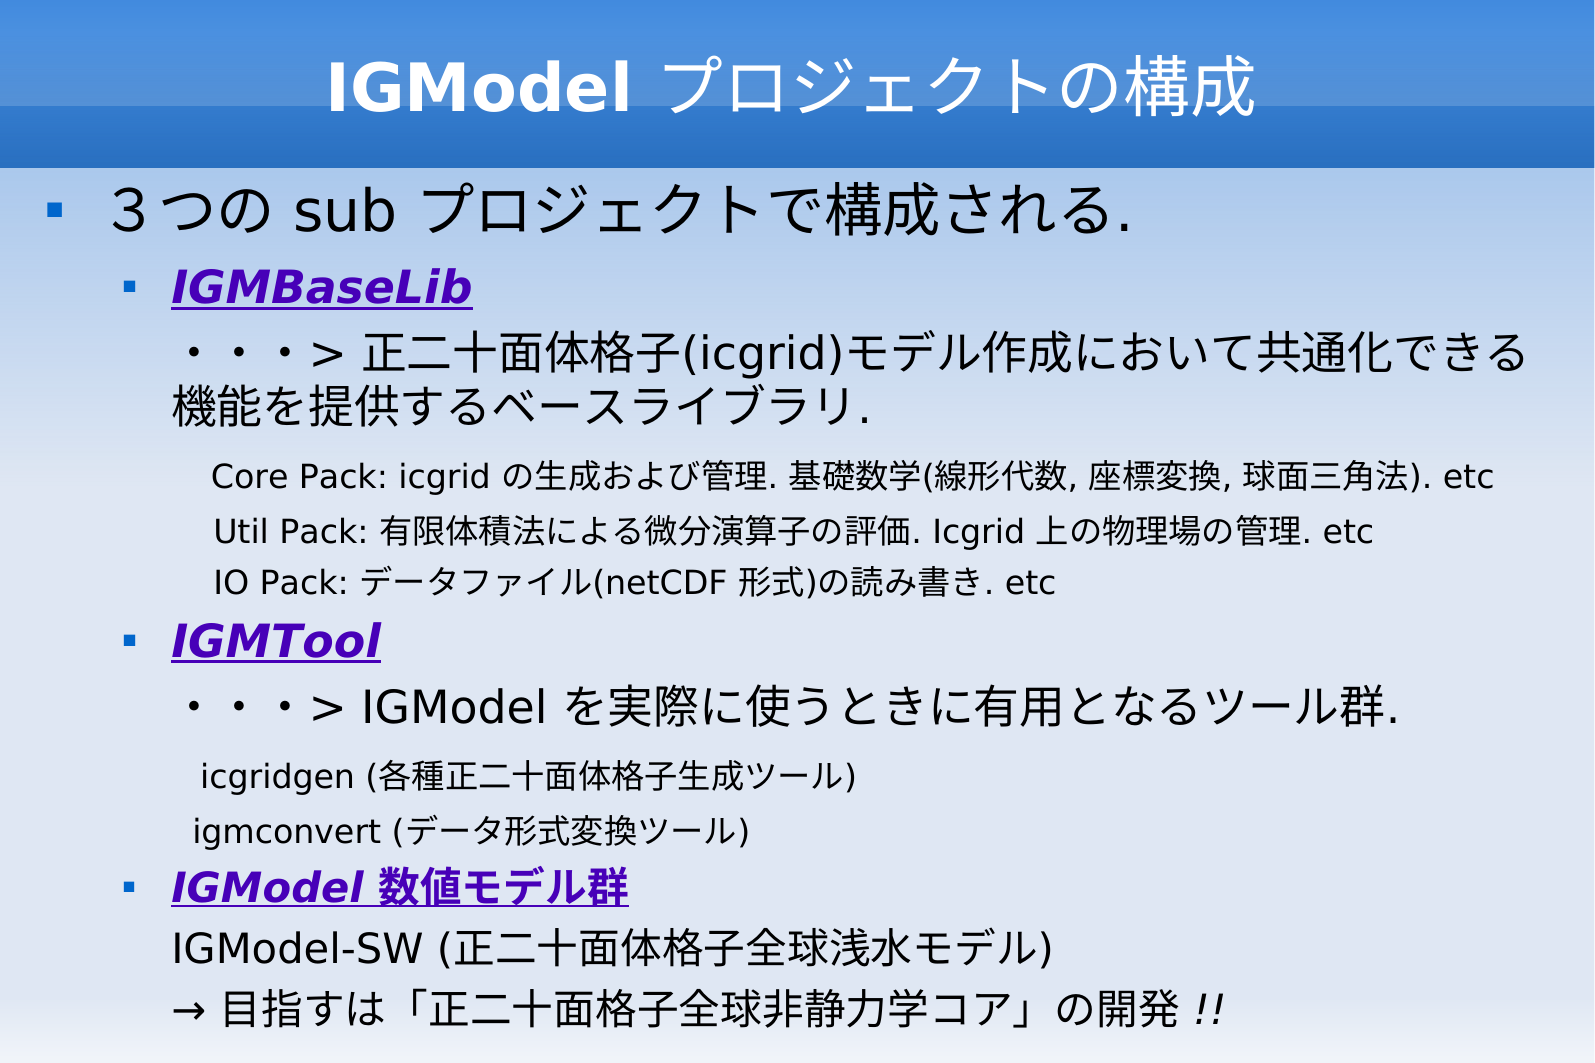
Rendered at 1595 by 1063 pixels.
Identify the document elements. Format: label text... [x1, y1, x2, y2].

title IGModel プロジェクトの構成 [74, 0, 1510, 177]
picture [0, 0, 1595, 1063]
list ３つの sub プロジェクトで構成される. IGMBaseLib ・・・> 正二十面体格子(icgrid)モデル作成において共通化できる機能を提供するベースライブラリ. Core Pack: icgrid の生成および管理. 基礎数学(線形代数, 座標変換, 球面三角法). etc Util Pack: 有限体積法による微分演算子の評価. Icgrid 上の物理場の管理. etc IO Pack: データファイル(netCDF 形式)の読み書き. etc IGMTool ・・・> IGModel を実際に使うときに有用となるツール群. icgridgen (各種正二十面体格子生成ツール) igmconvert (データ形式変換ツール) IGModel 数値モデル群 IGModel-SW (正二十面体格子全球浅水モデル) → 目指すは「正二十面格子全球非静力学コア」の開発 !! [29, 177, 1565, 1035]
